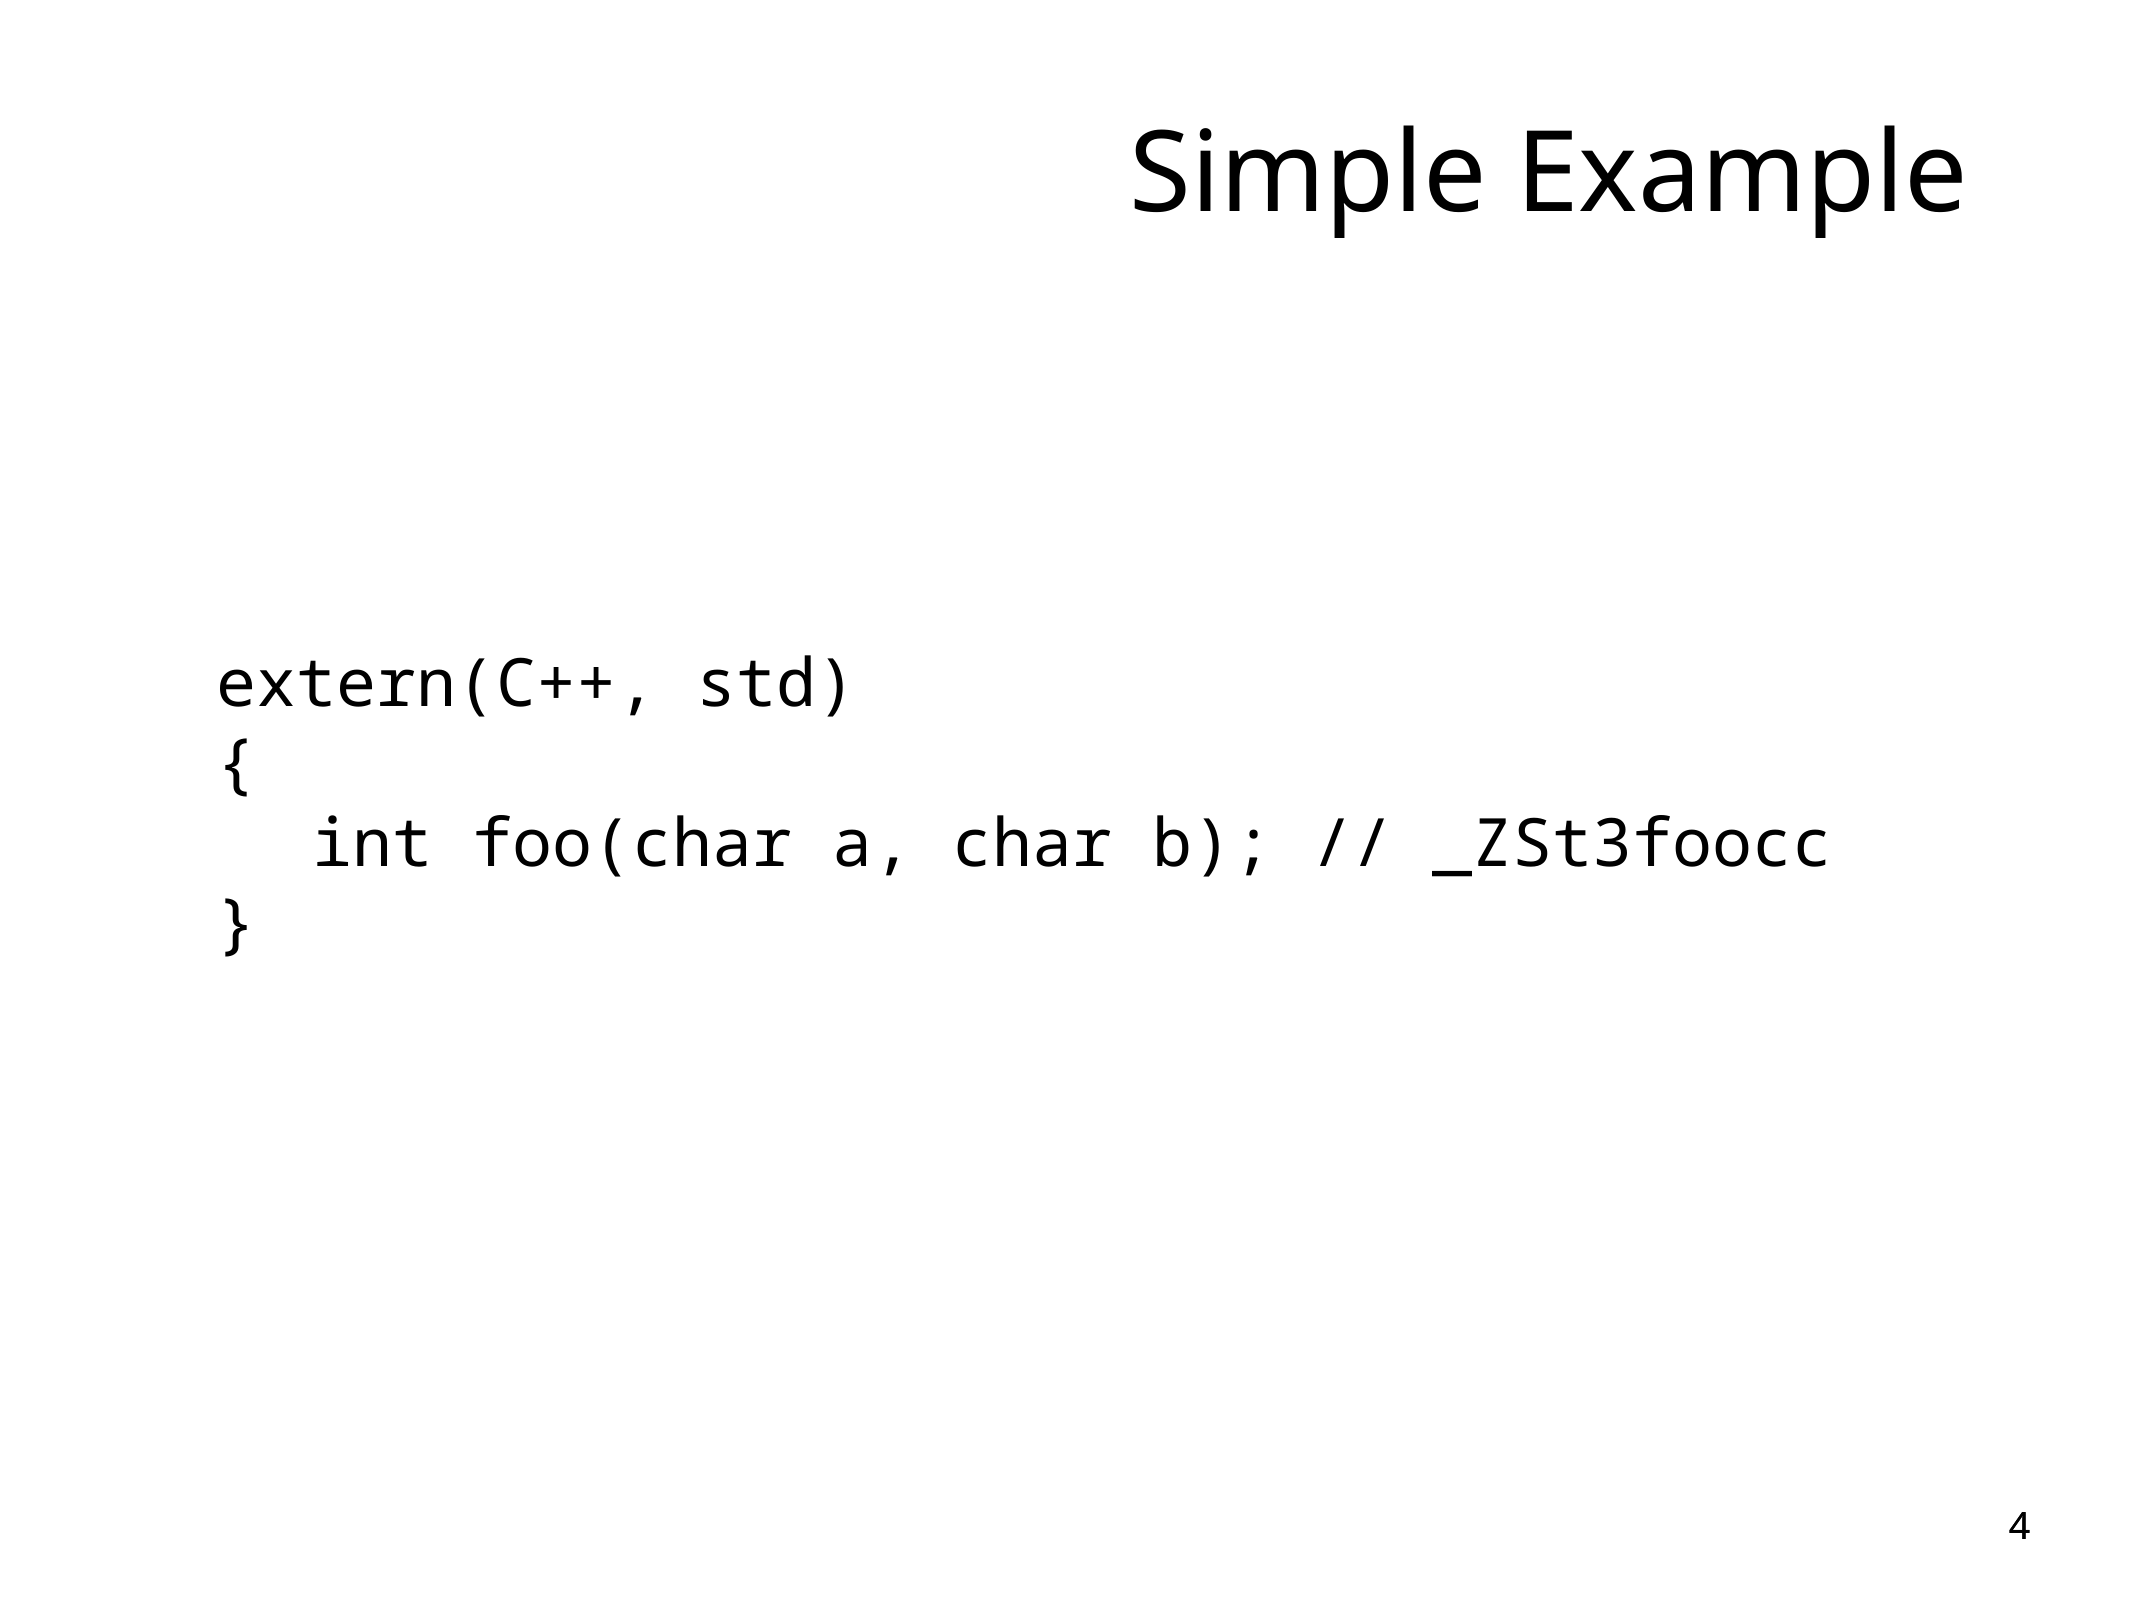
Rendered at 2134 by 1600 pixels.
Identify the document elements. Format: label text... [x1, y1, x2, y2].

title Simple Example [156, 72, 1978, 261]
title extern(C++, std) { int foo(char a, char b); // _ZSt3foocc } [208, 529, 1925, 1071]
text_box <number> [1985, 1493, 2055, 1557]
